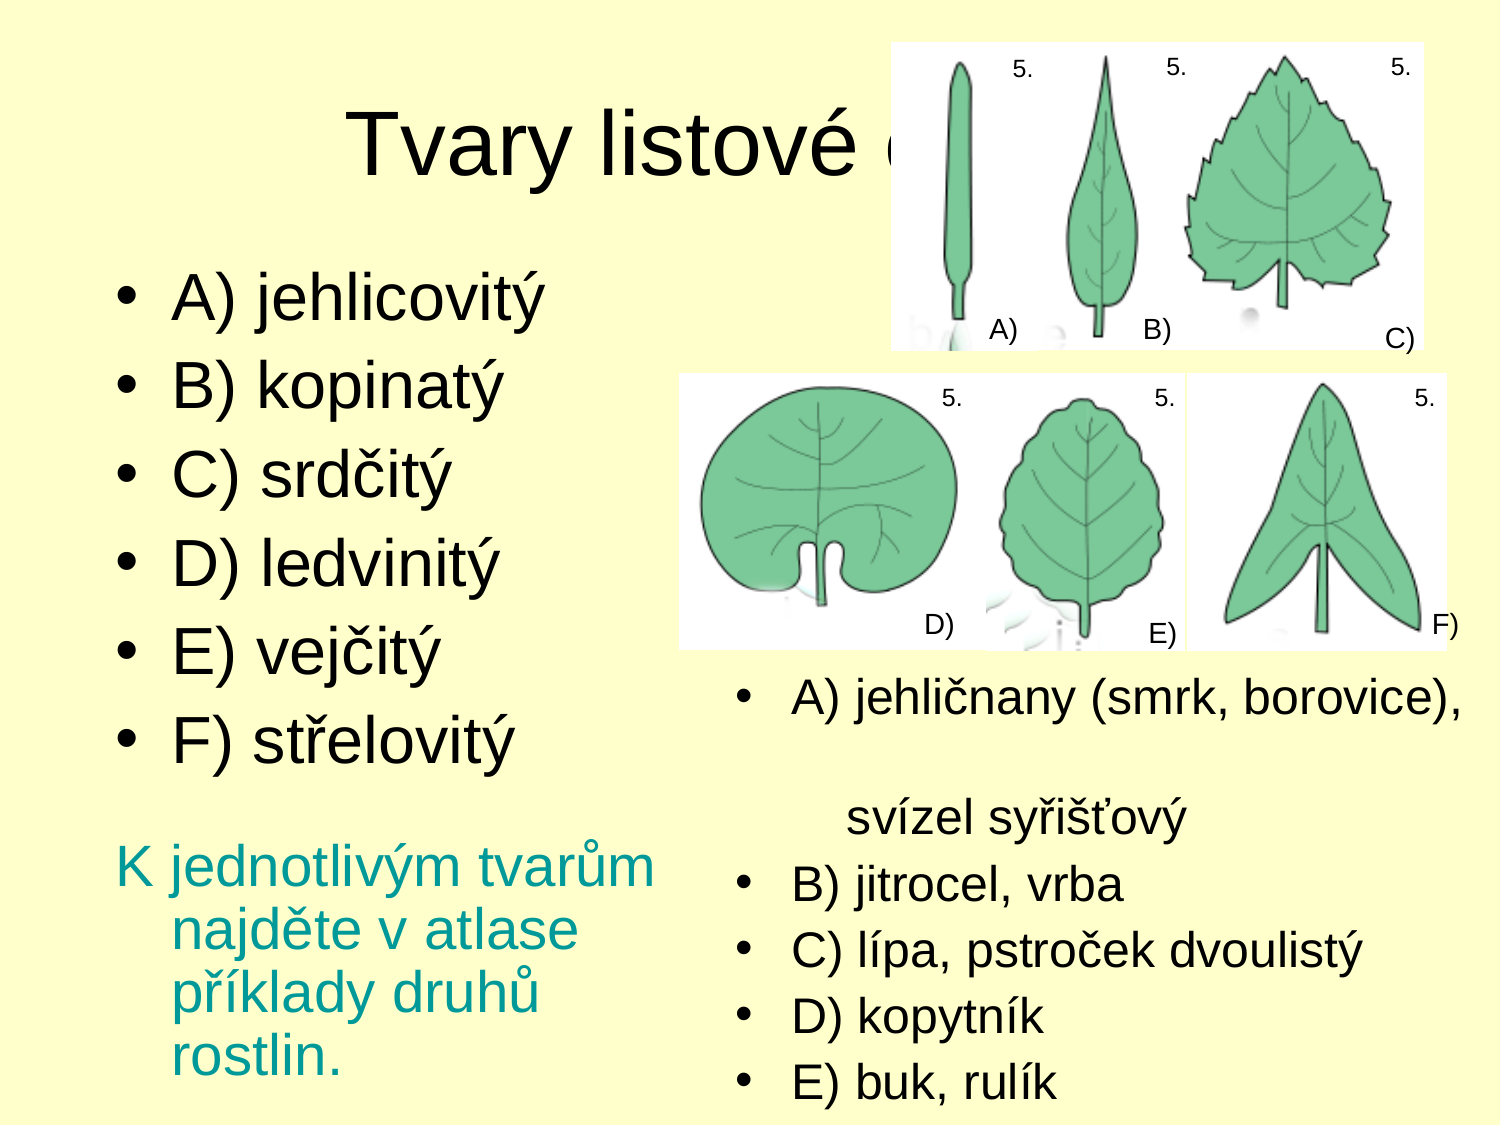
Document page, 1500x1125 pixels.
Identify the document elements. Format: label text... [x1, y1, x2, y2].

text_box B) [1128, 302, 1217, 353]
text_box 5. [1151, 42, 1247, 88]
title Tvary listové čepele [75, 45, 891, 233]
text_box 5. [1399, 373, 1495, 419]
picture [679, 373, 1185, 652]
picture [891, 42, 1424, 352]
text_box D) [909, 597, 999, 649]
text_box 5. [927, 373, 1022, 419]
text_box 5. [997, 44, 1093, 91]
text_box A) [974, 302, 1064, 353]
text_box 5. [1139, 373, 1235, 419]
text_box E) [1133, 606, 1223, 658]
text_box F) [1417, 597, 1500, 649]
text_box A) jehličnany (smrk, borovice), svízel syřišťový B) jitrocel, vrba C) lípa, pstroček dvoulistý D) kopytník E) buk, rulík F) šípatka, áron plamatý [720, 657, 1500, 1083]
text_box C) [1369, 311, 1459, 362]
picture [1187, 373, 1447, 652]
list A) jehlicovitý B) kopinatý C) srdčitý D) ledvinitý E) vejčitý F) střelovitý K jednotlivým tvarům najděte v atlase příklady druhů rostlin. [100, 255, 715, 1096]
text_box 5. [1375, 42, 1471, 88]
